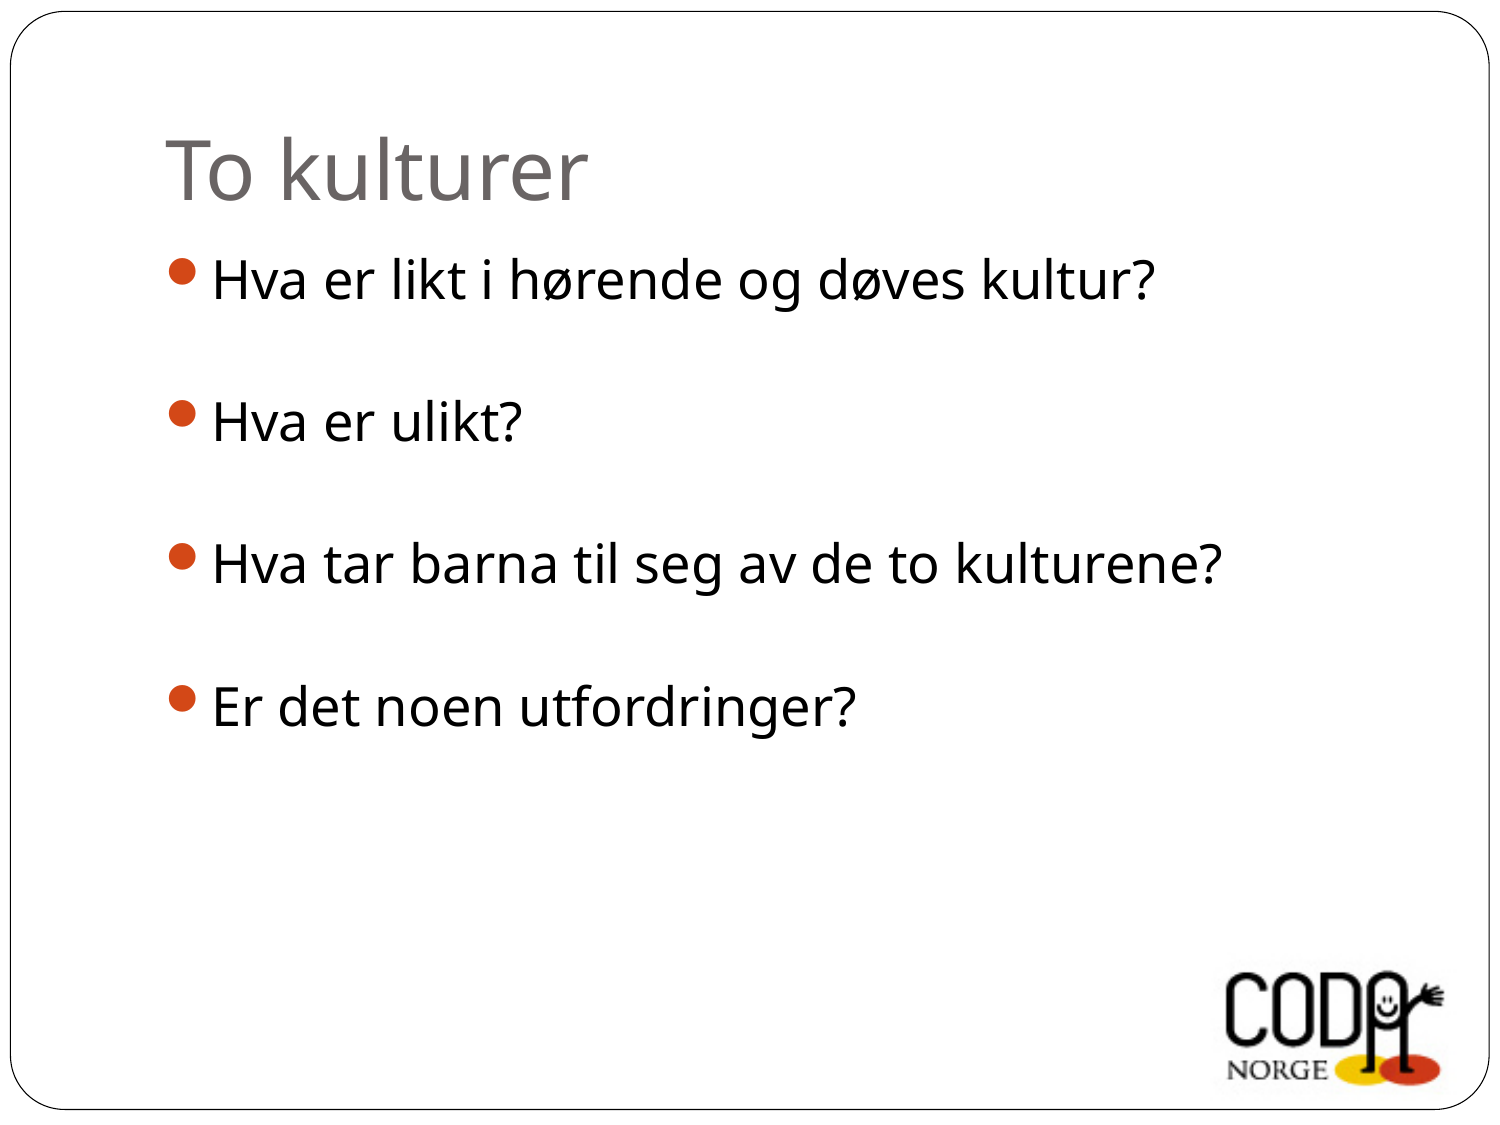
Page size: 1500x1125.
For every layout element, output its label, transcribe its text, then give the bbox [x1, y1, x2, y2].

picture [1210, 952, 1457, 1101]
title To kulturer [150, 45, 1426, 233]
list Hva er likt i hørende og døves kultur? Hva er ulikt? Hva tar barna til seg av de to kulturene? Er det noen utfordringer? [150, 237, 1426, 988]
